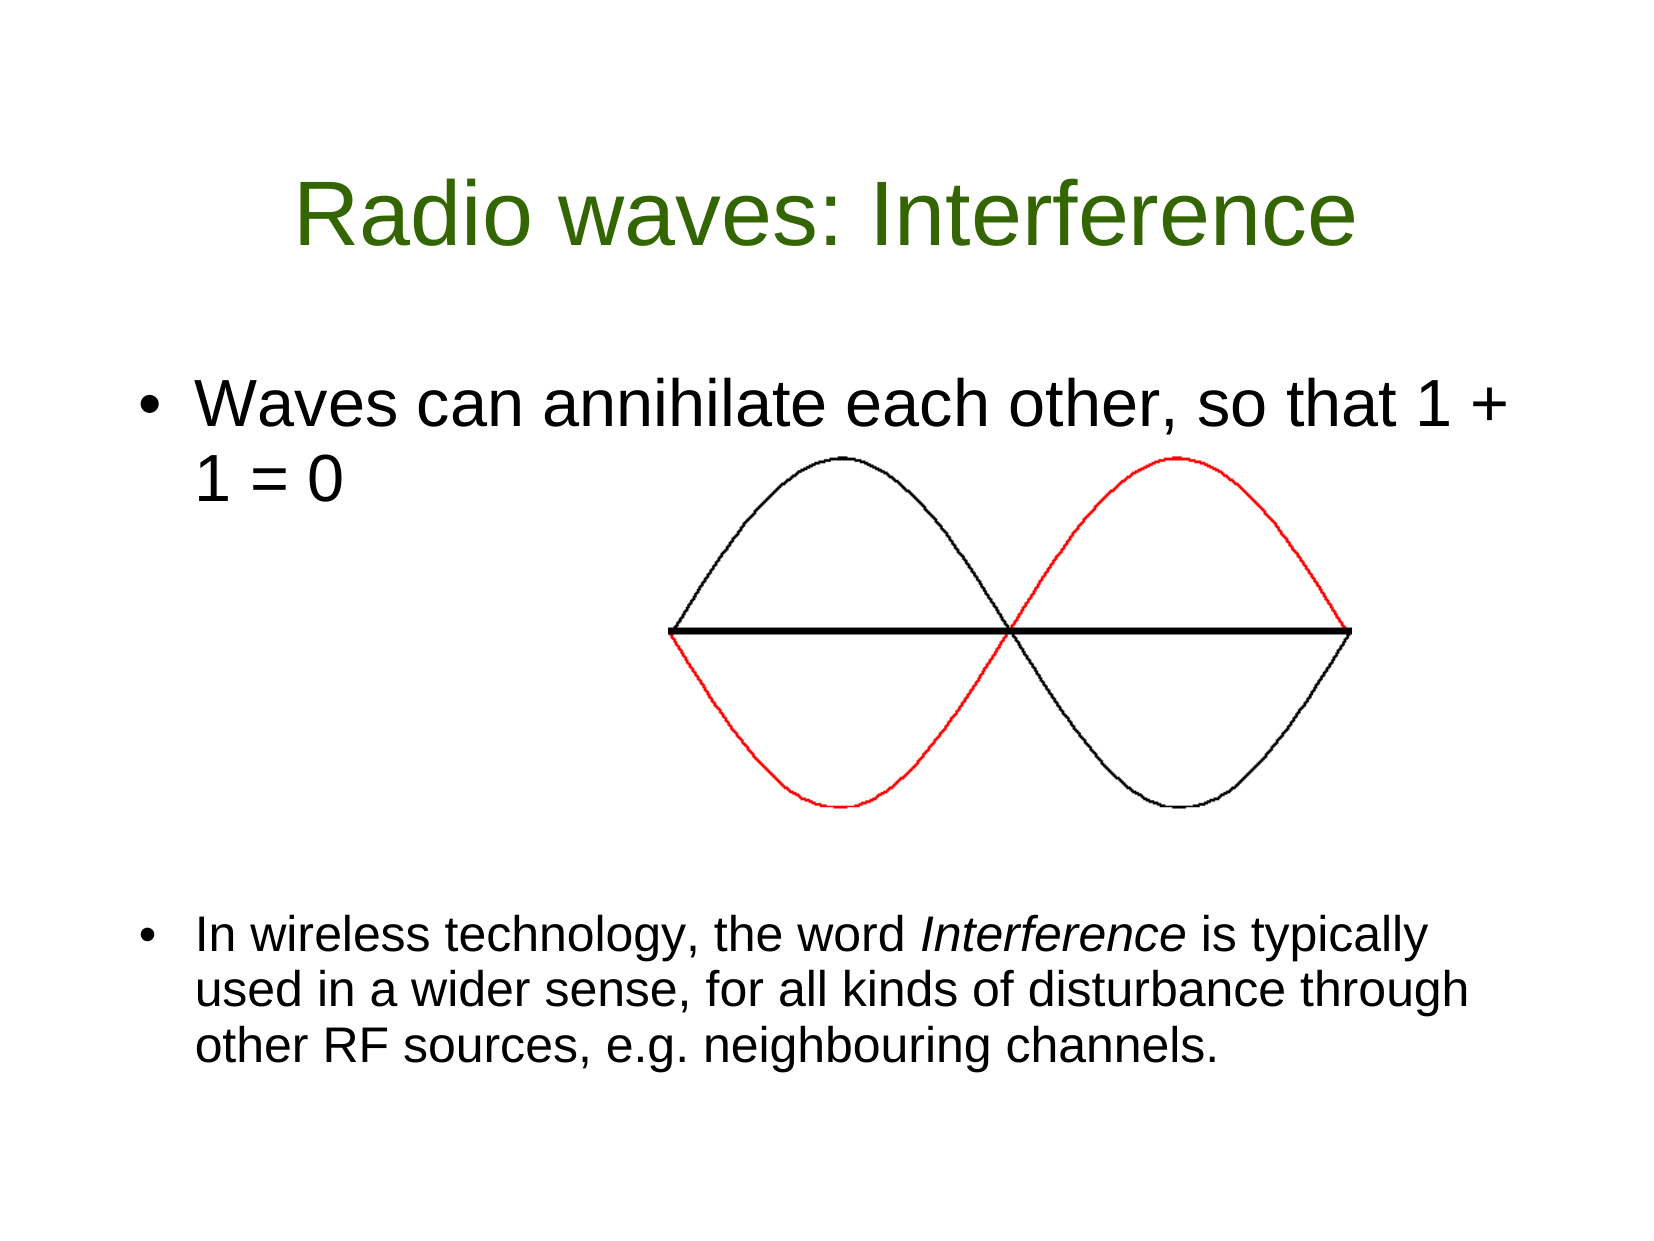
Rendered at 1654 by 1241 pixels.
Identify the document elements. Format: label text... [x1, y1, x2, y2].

list Waves can annihilate each other, so that 1 + 1 = 0 In wireless technology, the word Interference is typically used in a wider sense, for all kinds of disturbance through other RF sources, e.g. neighbouring channels. [123, 358, 1530, 1103]
title Radio waves: Interference [123, 110, 1530, 317]
picture [668, 451, 1352, 817]
